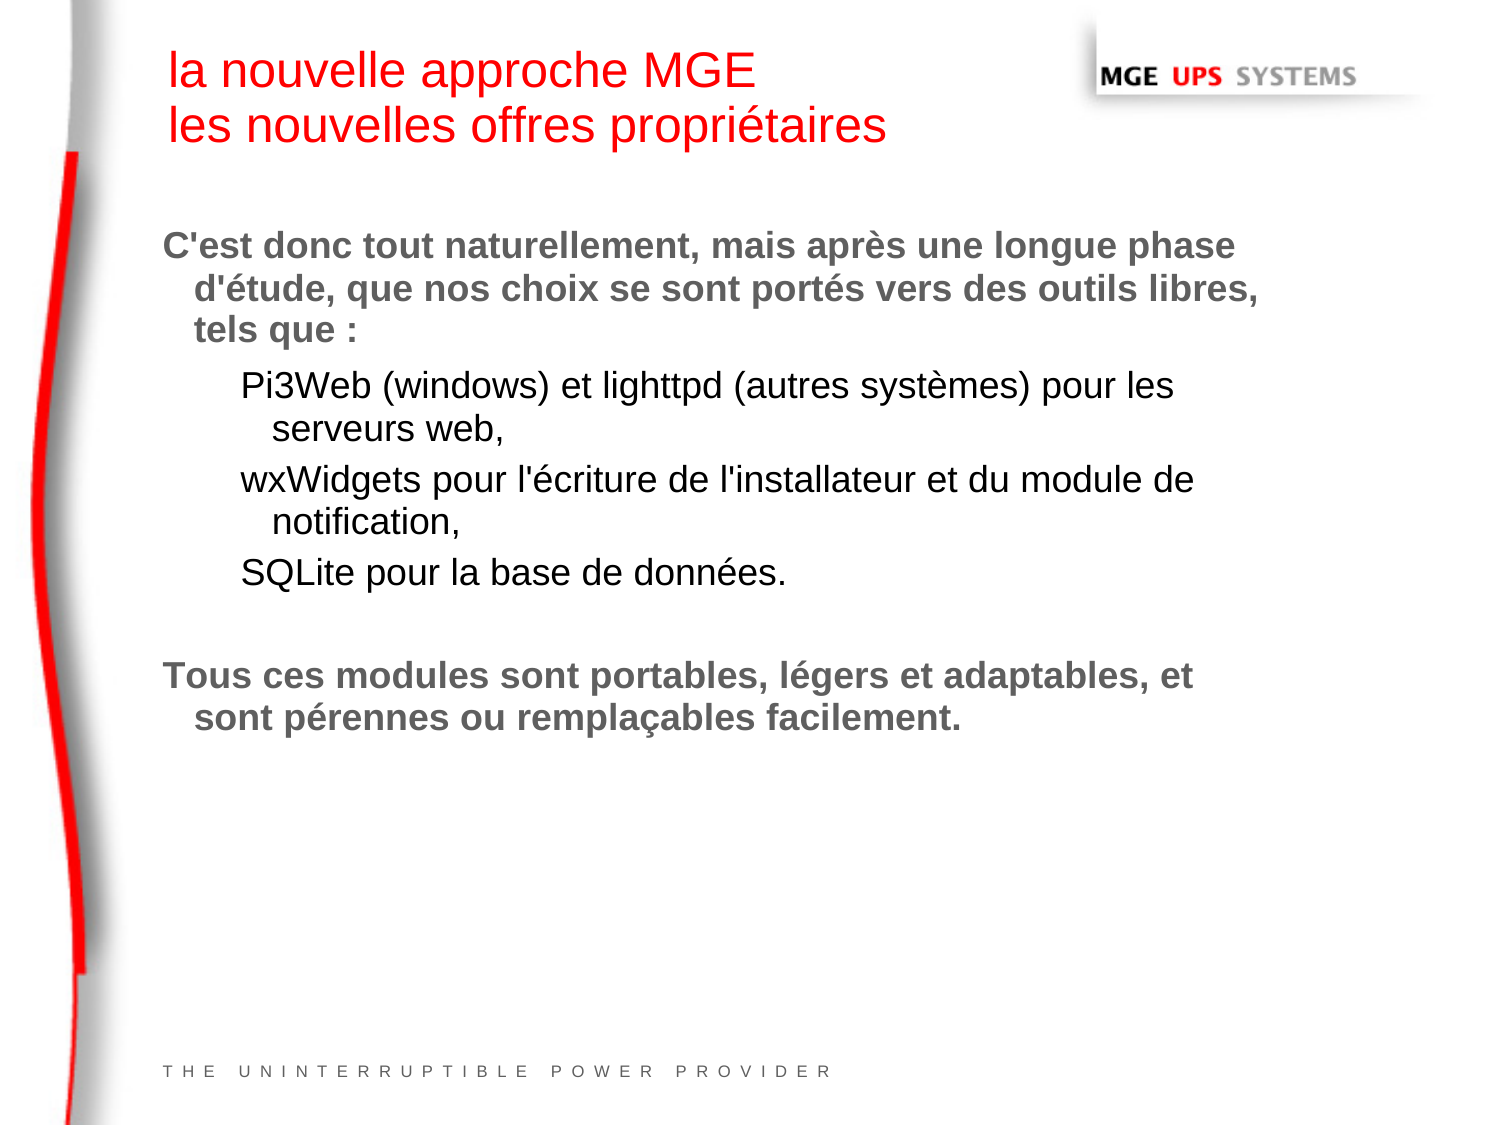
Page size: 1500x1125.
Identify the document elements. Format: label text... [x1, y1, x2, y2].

title la nouvelle approche MGE les nouvelles offres propriétaires [168, 35, 1019, 160]
list C'est donc tout naturellement, mais après une longue phase d'étude, que nos choix se sont portés vers des outils libres, tels que : Pi3Web (windows) et lighttpd (autres systèmes) pour les serveurs web, wxWidgets pour l'écriture de l'installateur et du module de notification, SQLite pour la base de données. Tous ces modules sont portables, légers et adaptables, et sont pérennes ou remplaçables facilement. [162, 224, 1263, 976]
